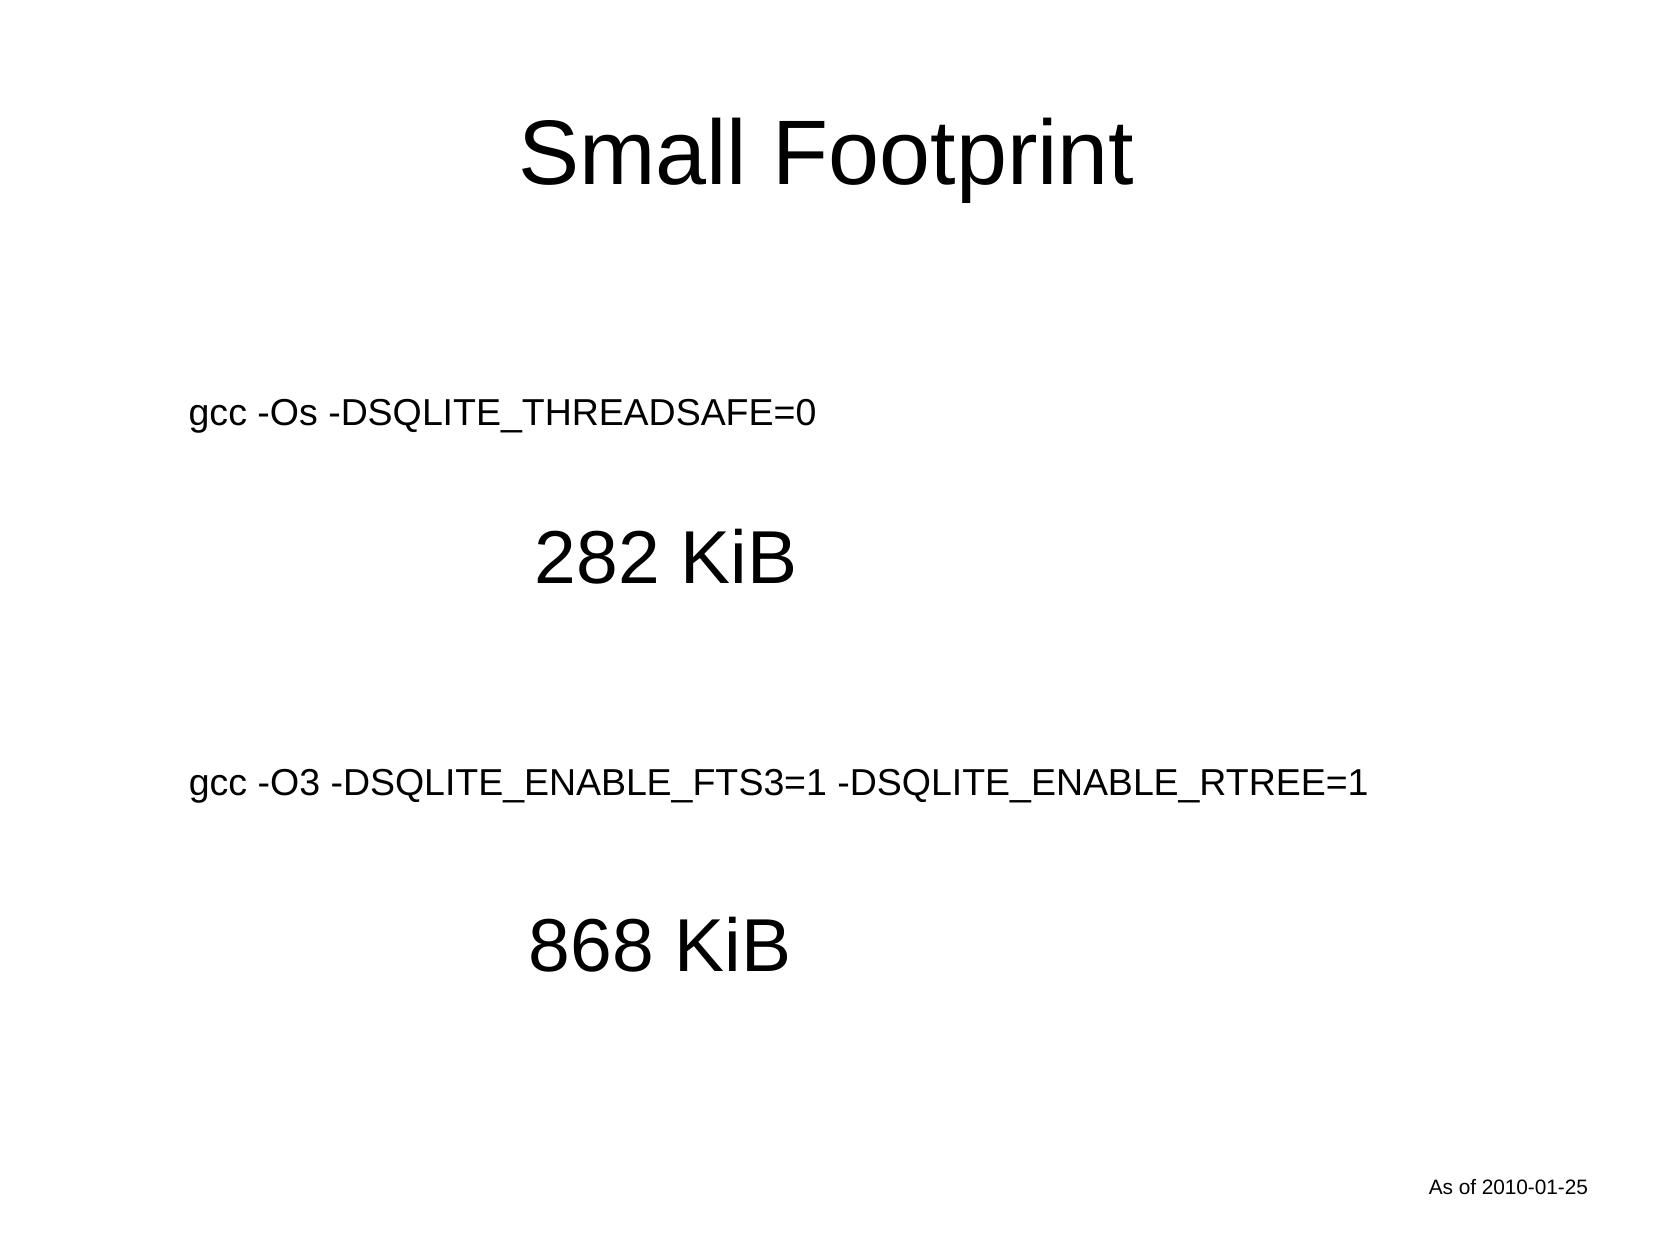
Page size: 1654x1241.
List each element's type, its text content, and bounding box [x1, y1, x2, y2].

title Small Footprint [82, 49, 1571, 257]
text_box 282 KiB [520, 508, 813, 610]
text_box gcc -O3 -DSQLITE_ENABLE_FTS3=1 -DSQLITE_ENABLE_RTREE=1 [174, 753, 1385, 812]
text_box As of 2010-01-25 [1414, 1168, 1603, 1208]
text_box 868 KiB [514, 896, 807, 998]
text_box gcc -Os -DSQLITE_THREADSAFE=0 [174, 383, 832, 442]
